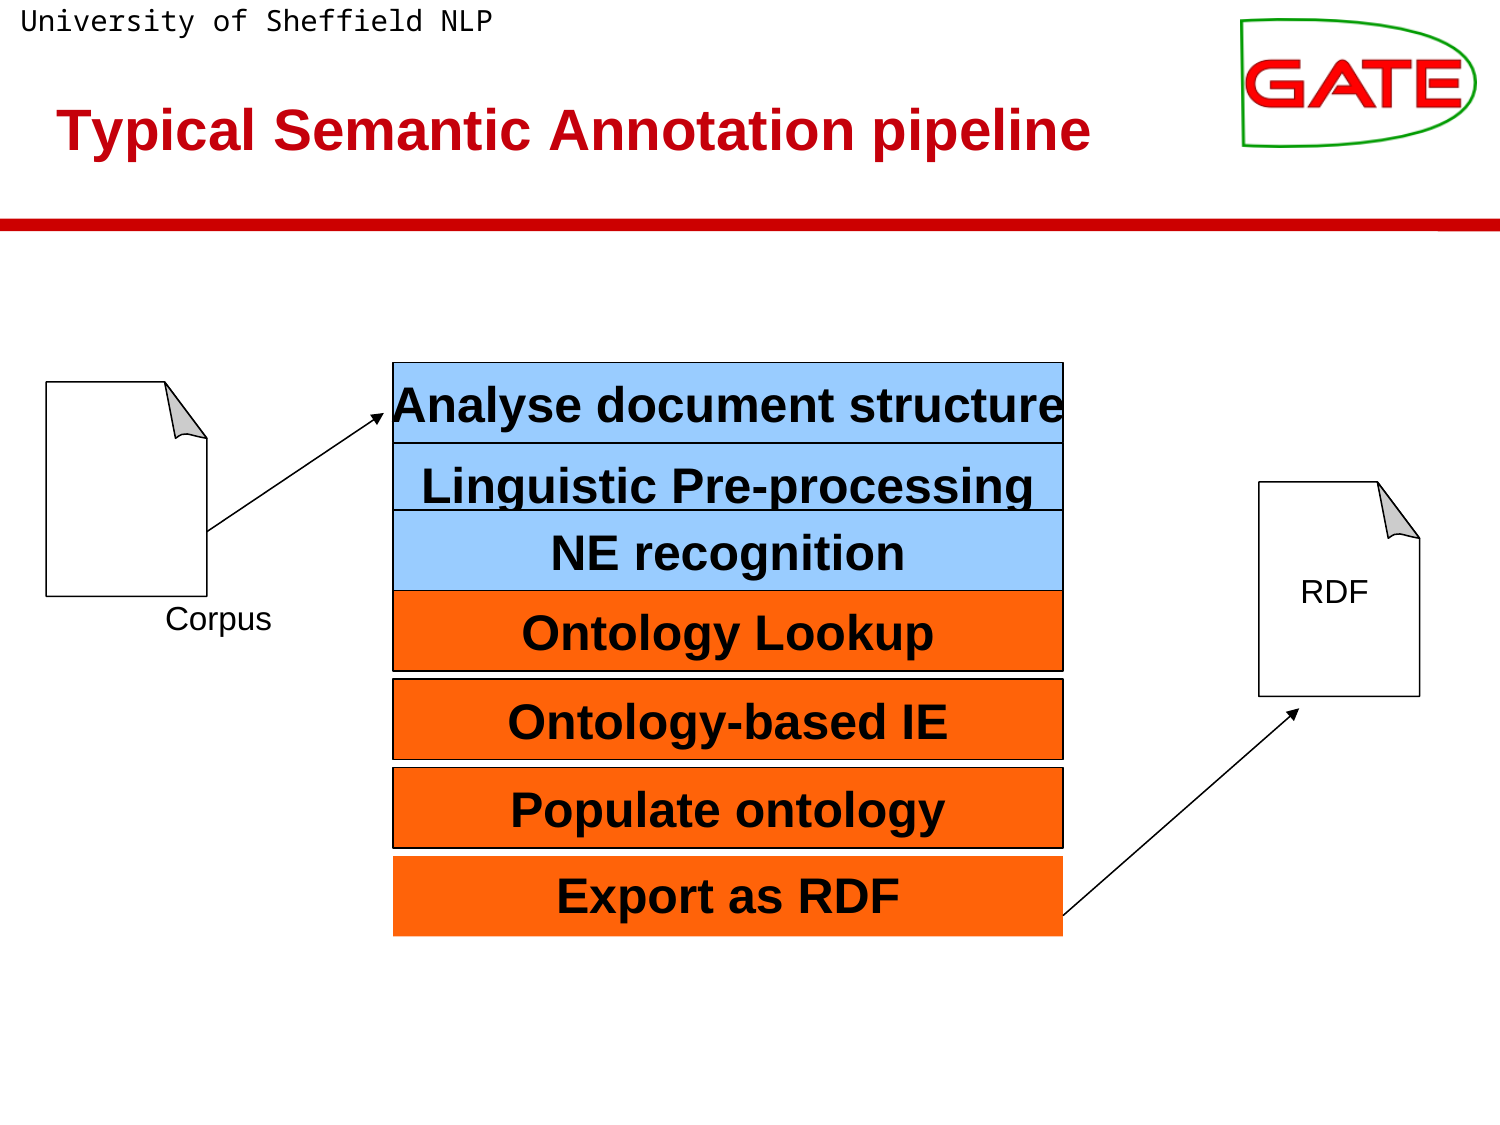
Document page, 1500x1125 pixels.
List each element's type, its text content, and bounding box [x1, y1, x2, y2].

text_box Export as RDF [393, 856, 1063, 937]
title Typical Semantic Annotation pipeline [56, 41, 1388, 216]
text_box [46, 381, 207, 597]
text_box Corpus [150, 589, 287, 641]
text_box [1258, 481, 1420, 697]
text_box Ontology Lookup [393, 591, 1063, 672]
picture [1240, 18, 1477, 148]
text_box Populate ontology [393, 767, 1063, 849]
text_box Linguistic Pre-processing [393, 442, 1063, 510]
text_box Analyse document structure [393, 362, 1063, 442]
text_box RDF [1285, 562, 1409, 617]
text_box NE recognition [393, 510, 1063, 591]
text_box Ontology-based IE [393, 679, 1063, 760]
